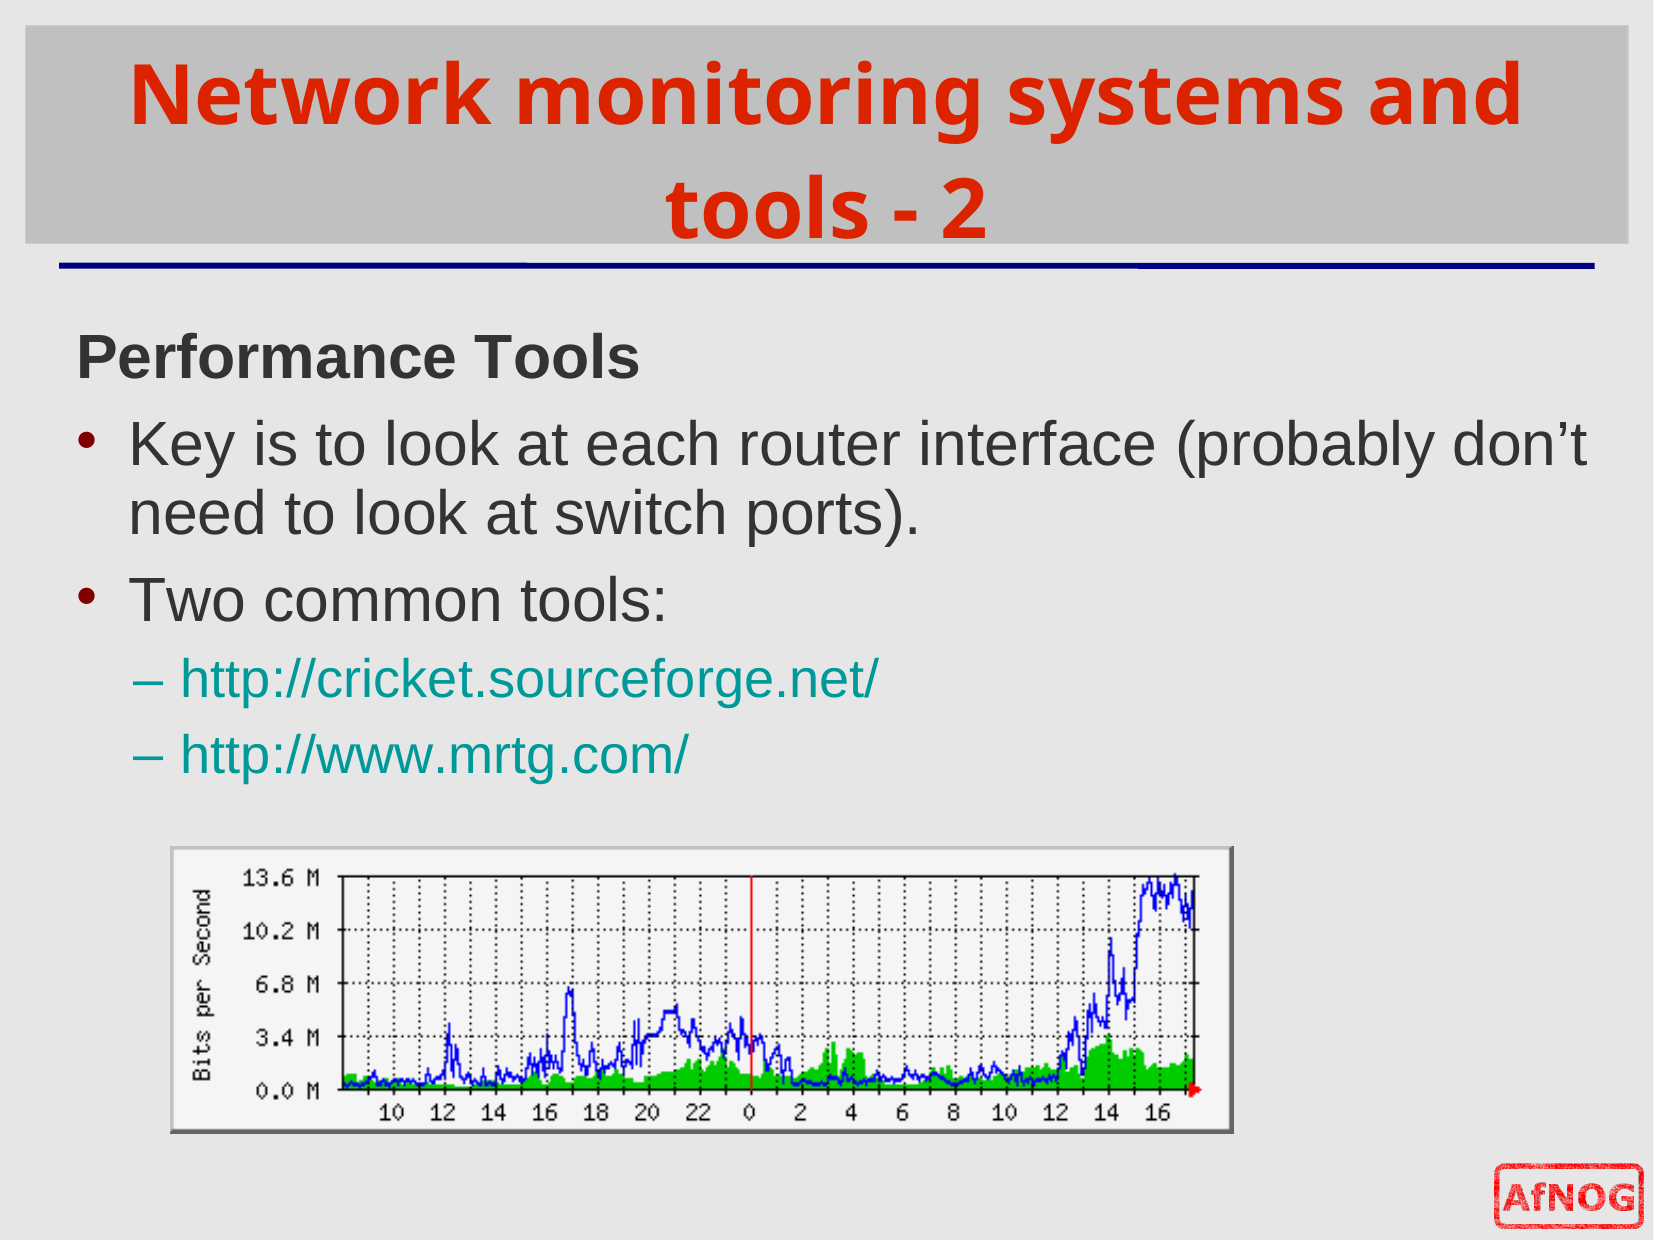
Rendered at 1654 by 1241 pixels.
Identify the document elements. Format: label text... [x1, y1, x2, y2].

picture [1494, 1163, 1644, 1229]
list Performance Tools Key is to look at each router interface (probably don’t need to look at switch ports). Two common tools: http://cricket.sourceforge.net/ http://www.mrtg.com/ [59, 322, 1593, 1131]
picture [170, 846, 1234, 1134]
title Network monitoring systems and tools - 2 [121, 52, 1532, 247]
